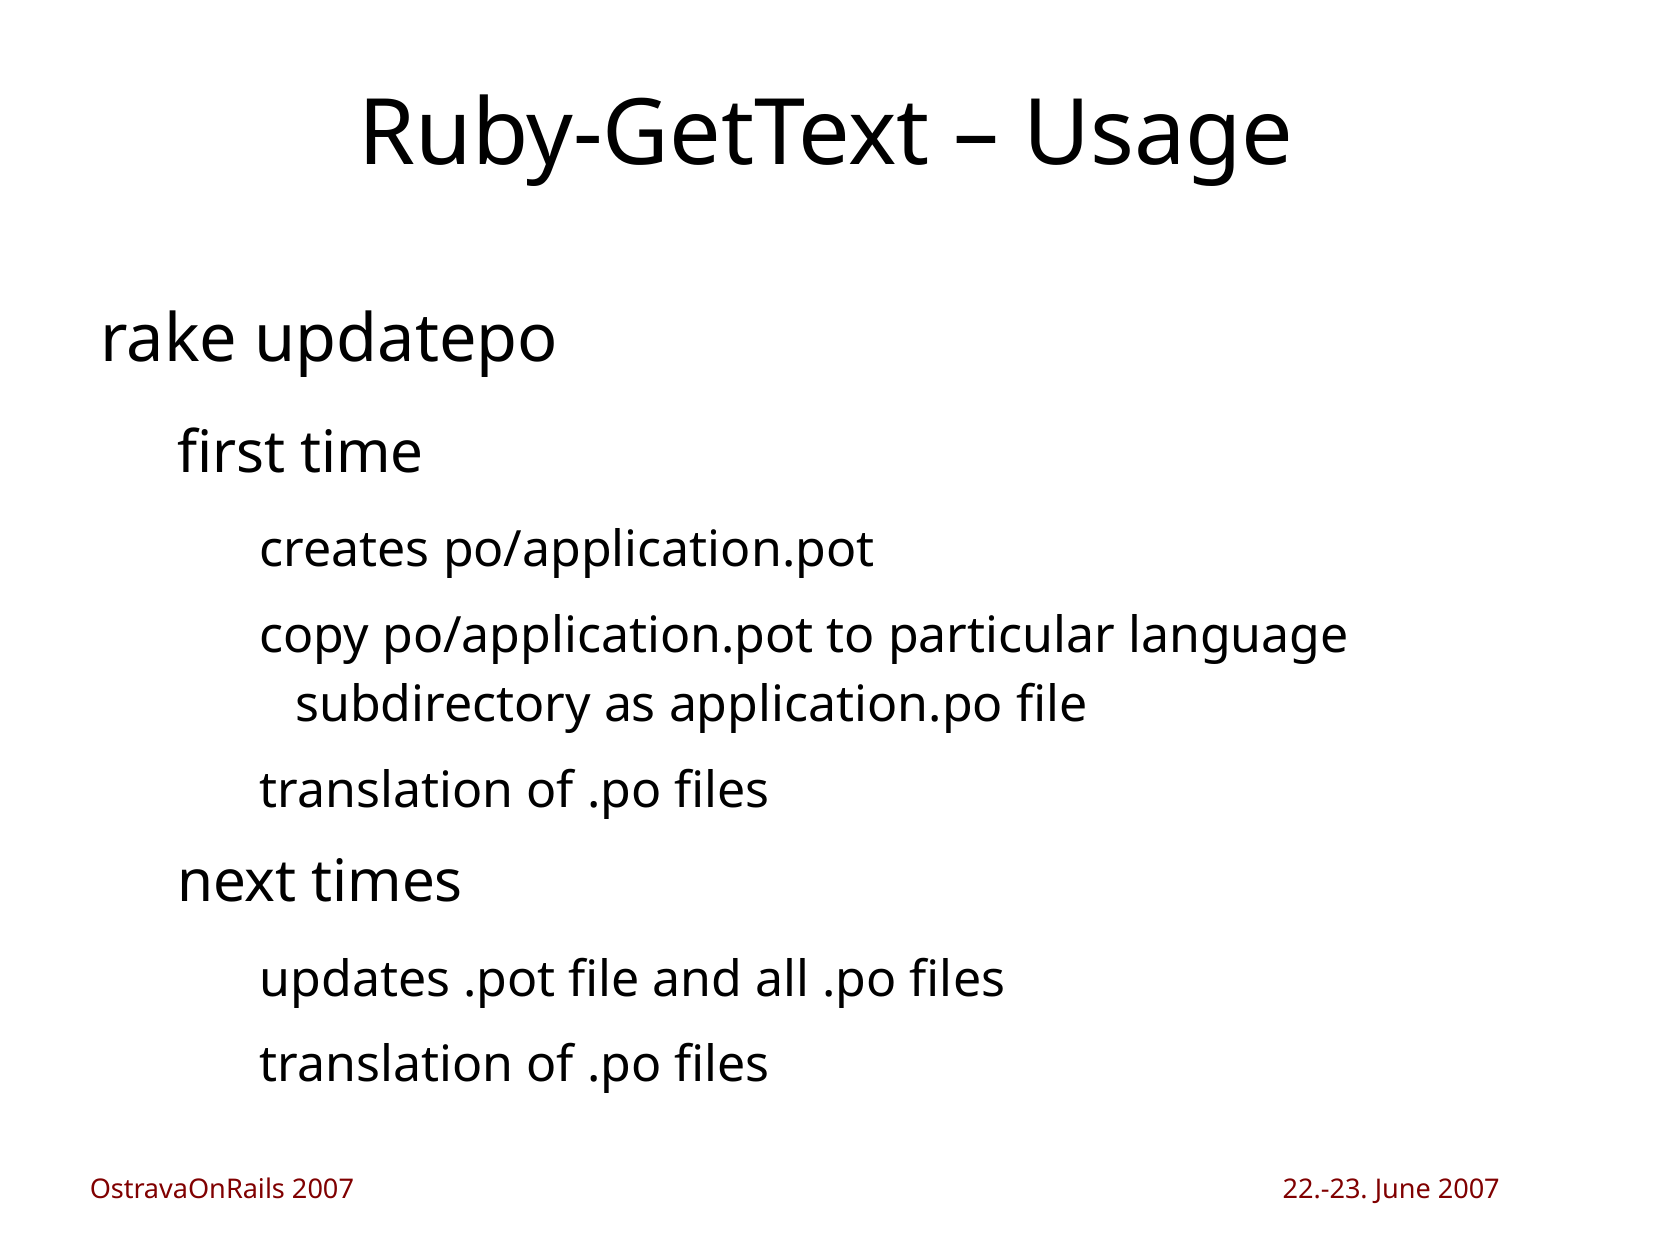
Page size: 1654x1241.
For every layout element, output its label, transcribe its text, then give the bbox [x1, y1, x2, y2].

title Ruby-GetText – Usage [82, 33, 1571, 226]
list rake updatepo first time creates po/application.pot copy po/application.pot to particular language subdirectory as application.po file translation of .po files next times updates .pot file and all .po files translation of .po files [82, 290, 1571, 1094]
